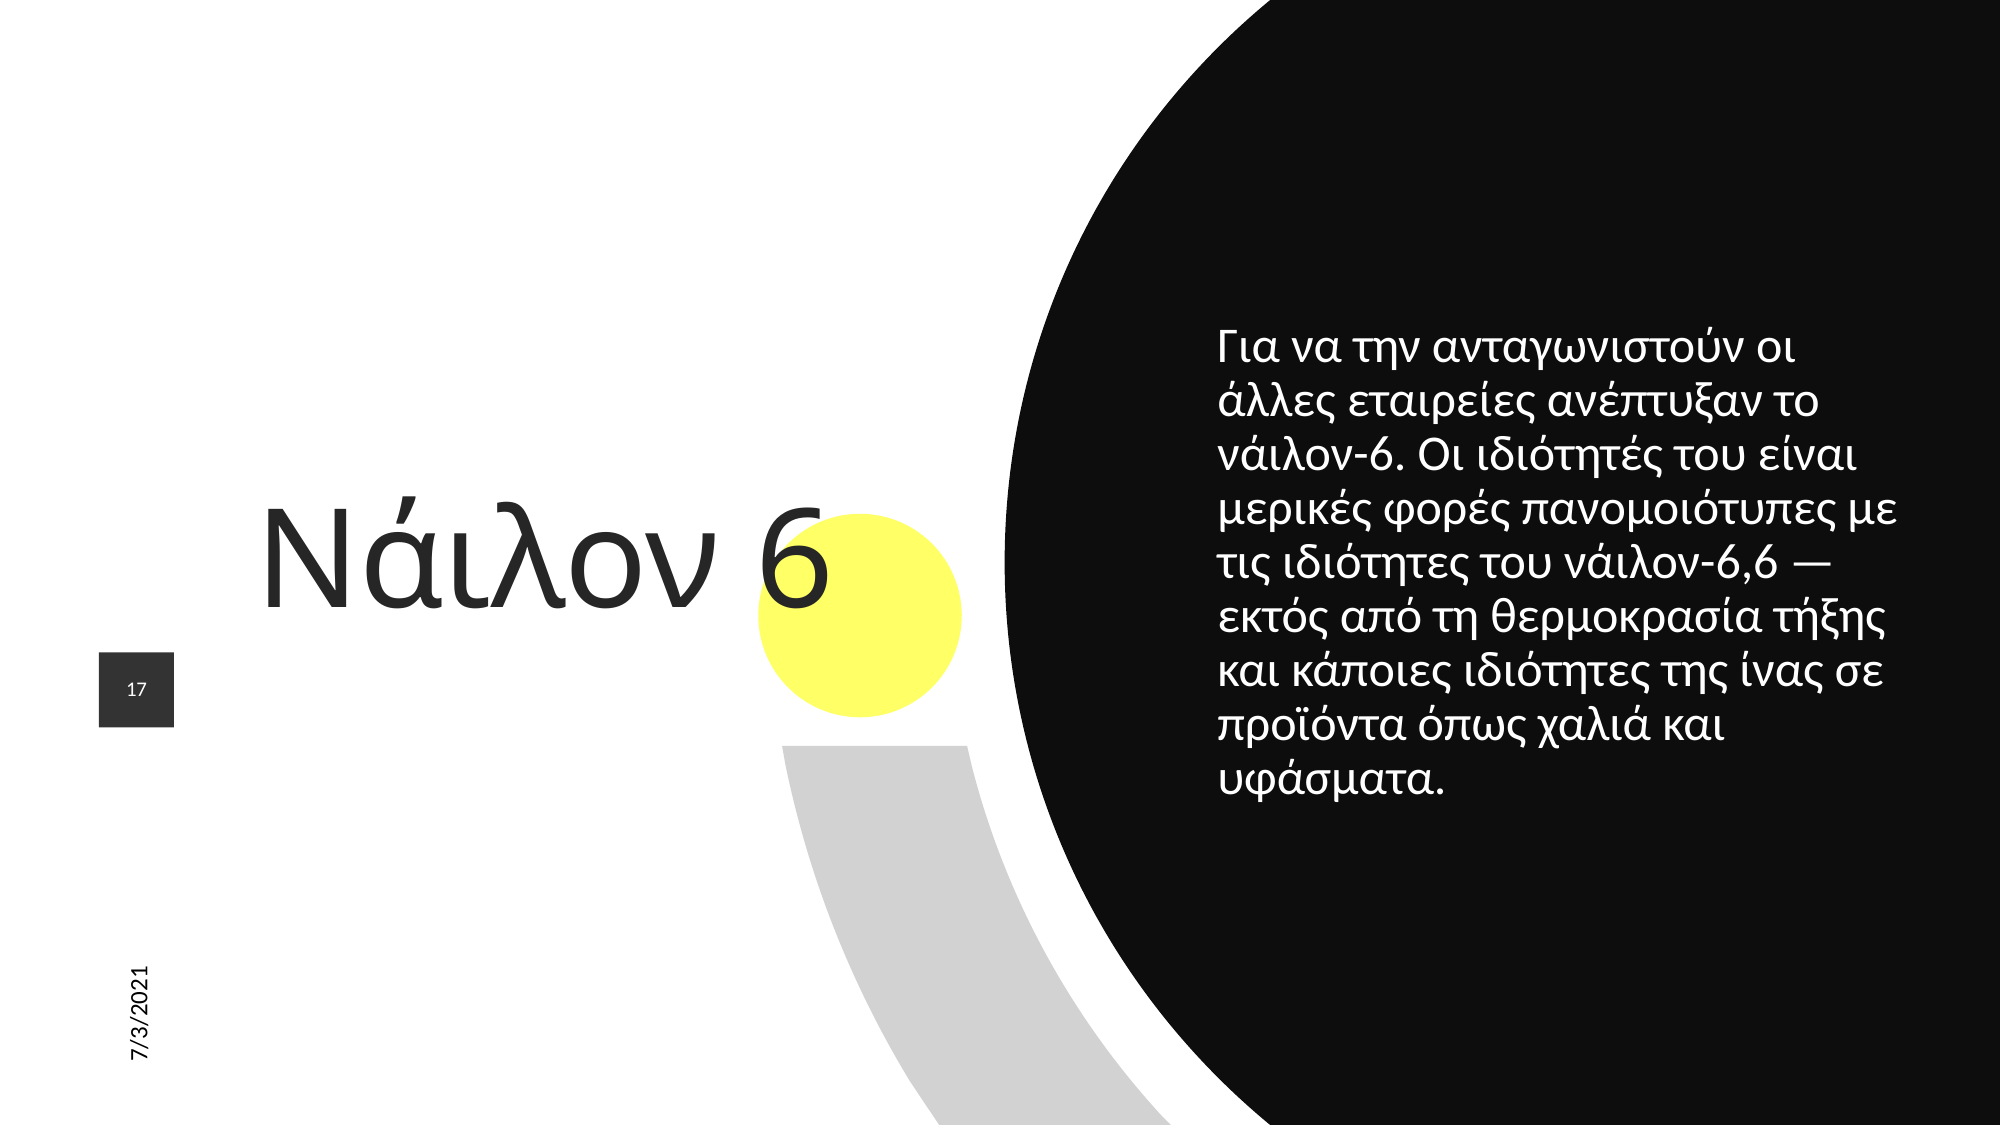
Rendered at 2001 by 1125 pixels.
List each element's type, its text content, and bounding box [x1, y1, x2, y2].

title Νάιλον 6 [240, 179, 861, 946]
text_box [0, 0, 2000, 1125]
text_box 7/3/2021 [107, 745, 168, 1077]
list Για να την ανταγωνιστούν οι άλλες εταιρείες ανέπτυξαν το νάιλον-6. Οι ιδιότητές του είναι μερικές φορές πανομοιότυπες με τις ιδιότητες του νάιλον-6,6 — εκτός από τη θερμοκρασία τήξης και κάποιες ιδιότητες της ίνας σε προϊόντα όπως χαλιά και υφάσματα. [1202, 179, 1919, 946]
